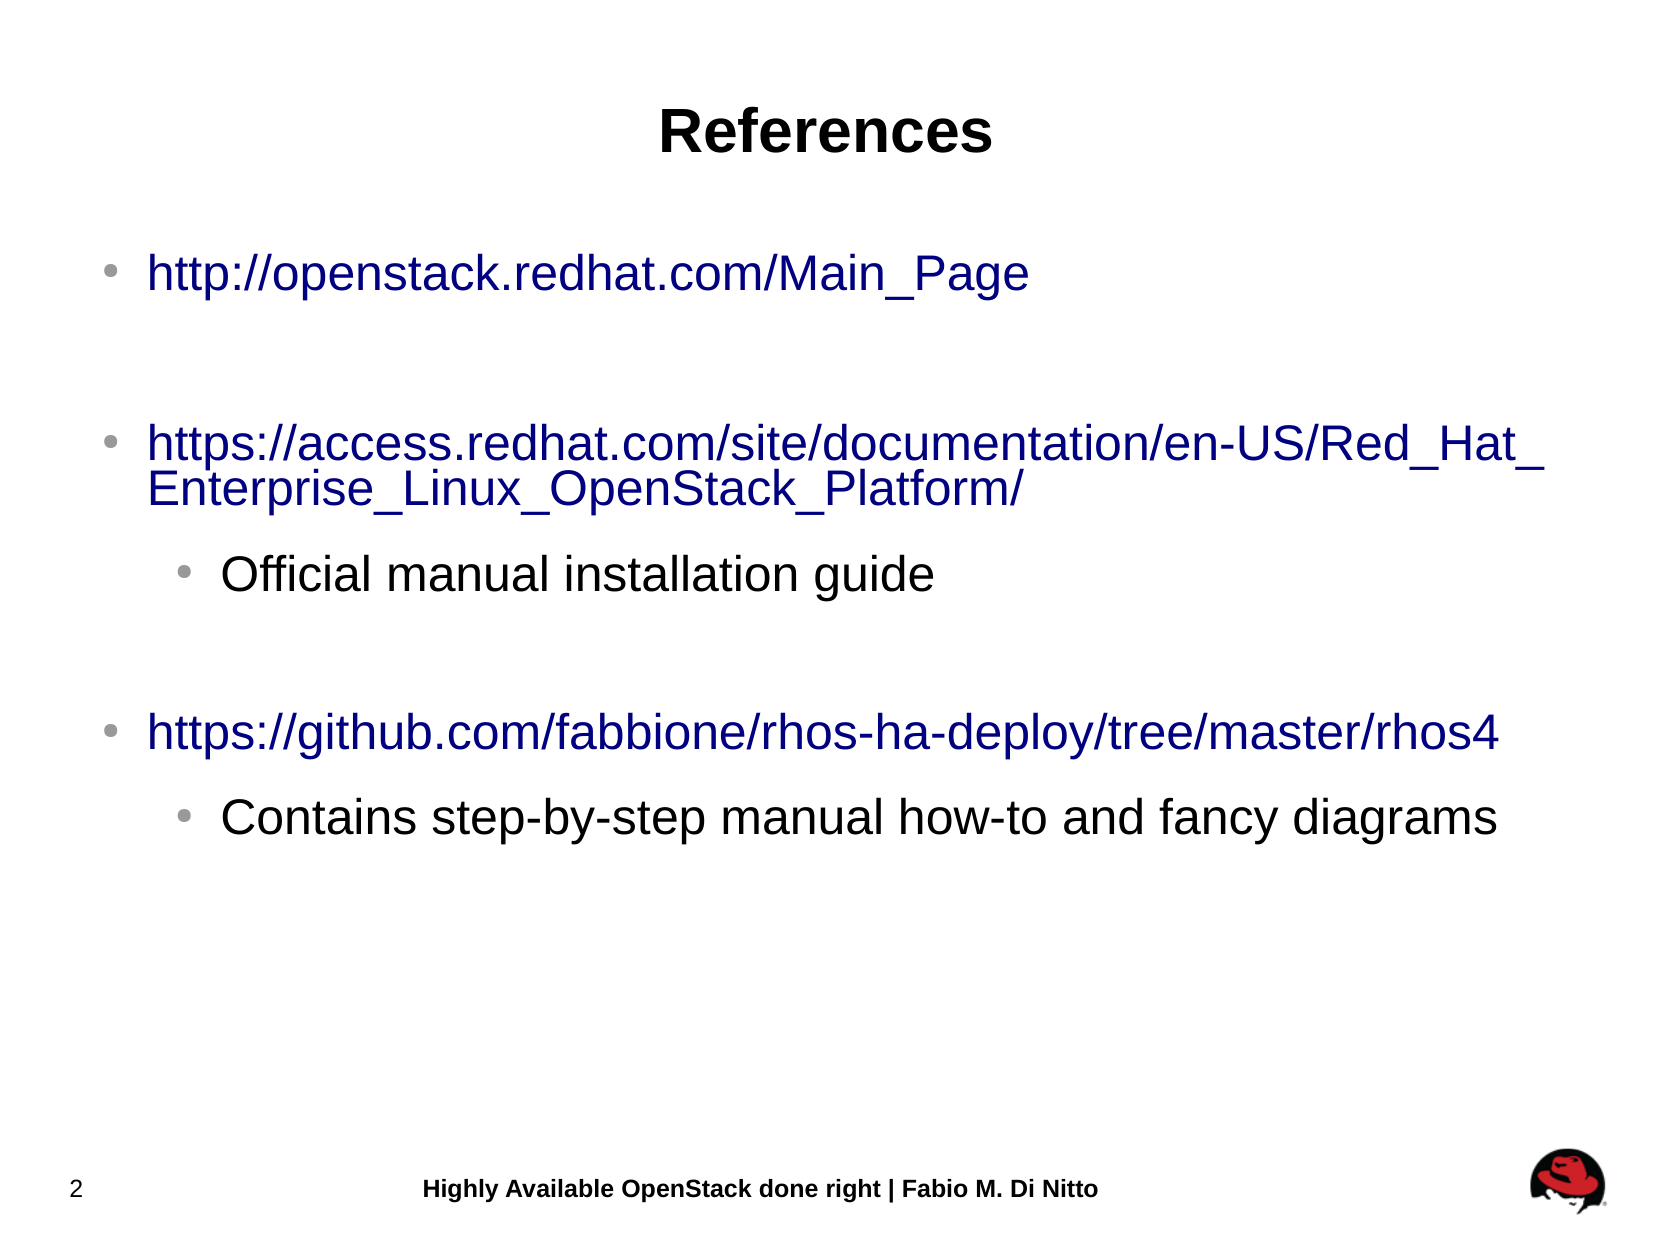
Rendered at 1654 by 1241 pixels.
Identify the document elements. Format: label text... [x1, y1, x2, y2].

title References [82, 37, 1571, 226]
picture [1529, 1146, 1613, 1224]
list http://openstack.redhat.com/Main_Page https://access.redhat.com/site/documentation/en-US/Red_Hat_Enterprise_Linux_OpenStack_Platform/ Official manual installation guide https://github.com/fabbione/rhos-ha-deploy/tree/master/rhos4 Contains step-by-step manual how-to and fancy diagrams [86, 244, 1576, 1039]
